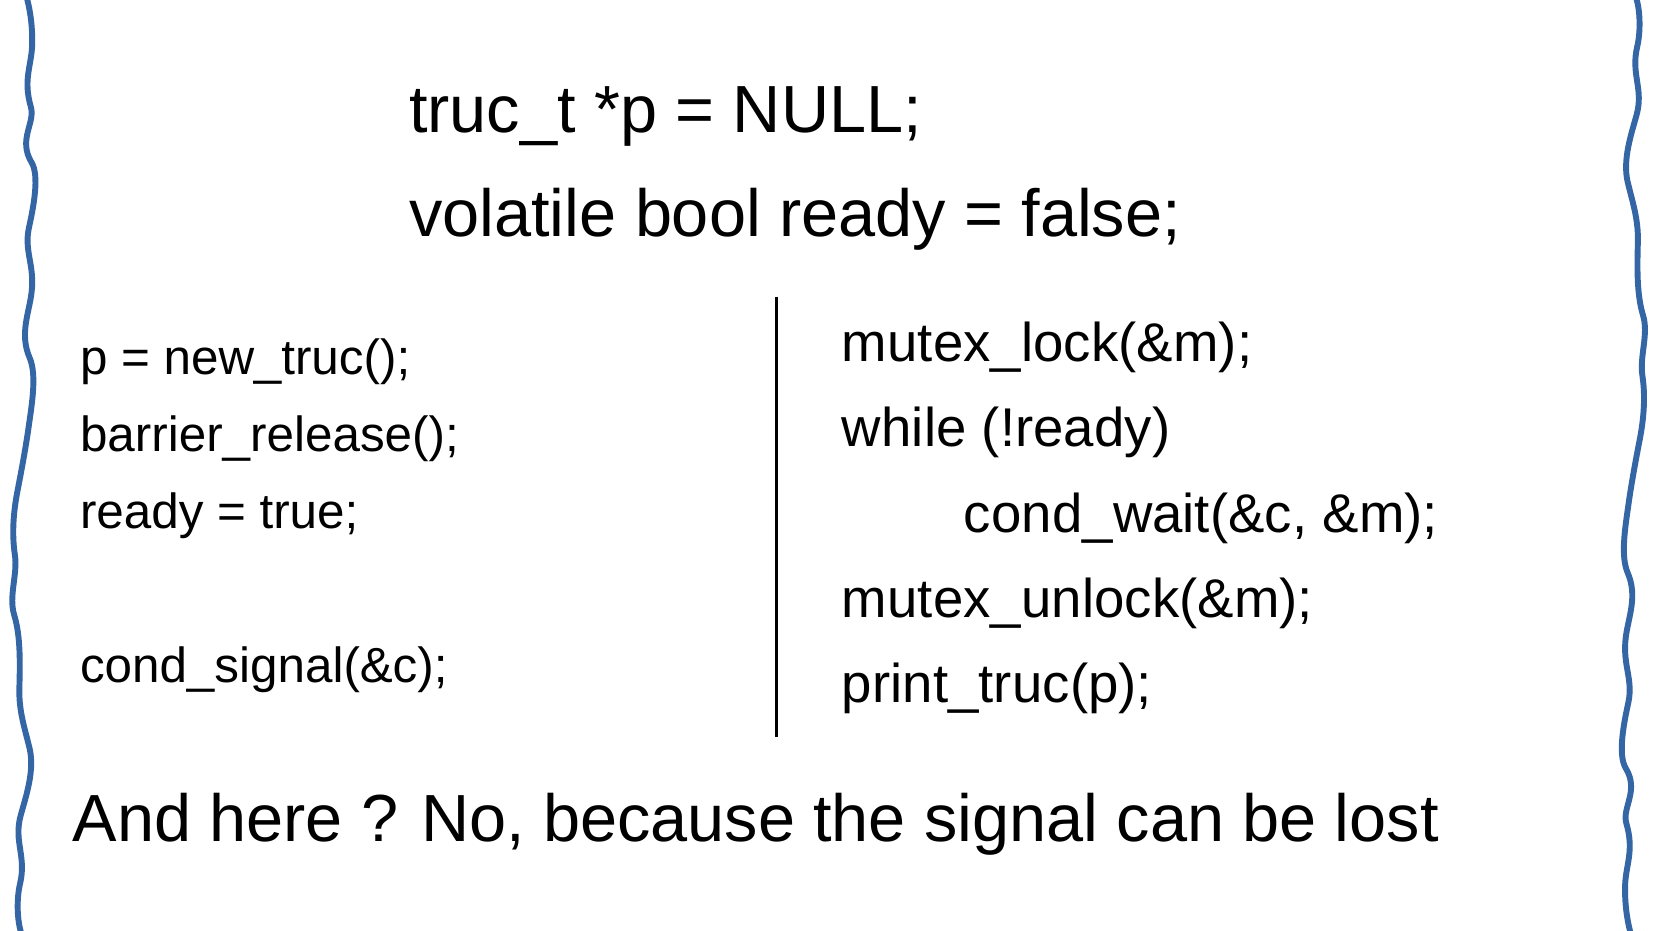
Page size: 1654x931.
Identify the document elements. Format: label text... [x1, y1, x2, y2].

list truc_t *p = NULL; volatile bool ready = false; [409, 71, 1346, 319]
list No, because the signal can be lost [421, 780, 1610, 882]
list mutex_lock(&m); while (!ready) cond_wait(&c, &m); mutex_unlock(&m); print_truc(p); [841, 312, 1575, 719]
list p = new_truc(); barrier_release(); ready = true; cond_signal(&c); [79, 176, 807, 772]
list And here ? [72, 780, 421, 882]
